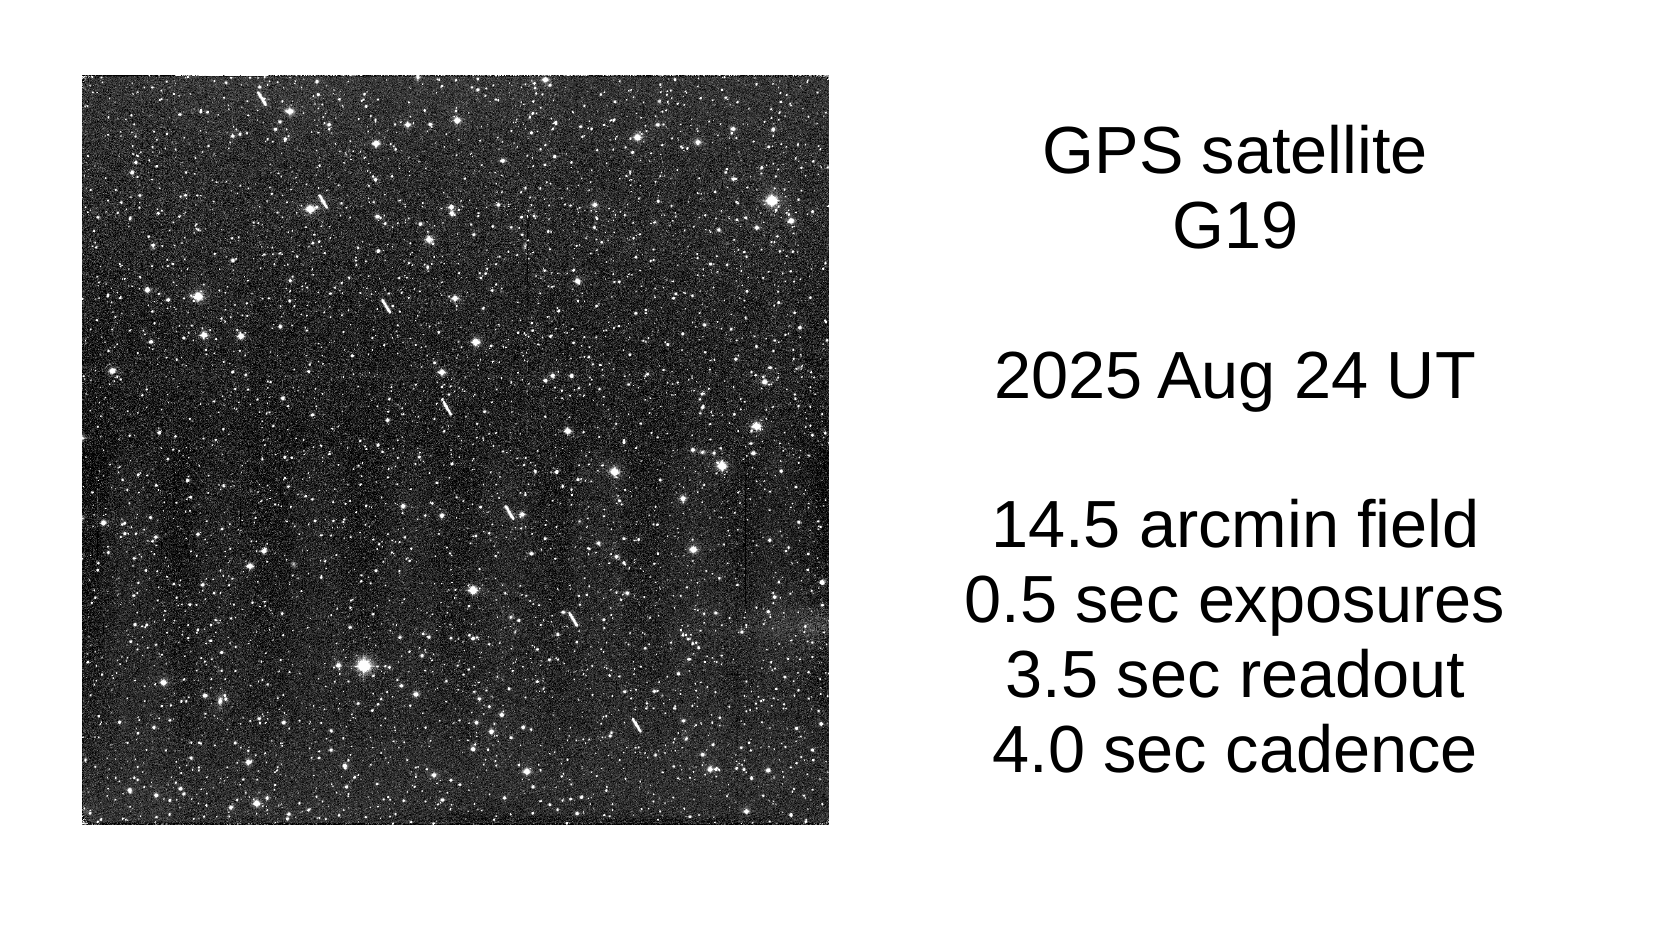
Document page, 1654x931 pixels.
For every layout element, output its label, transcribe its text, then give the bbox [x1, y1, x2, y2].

title GPS satellite G19 2025 Aug 24 UT 14.5 arcmin field 0.5 sec exposures 3.5 sec readout 4.0 sec cadence [900, 75, 1571, 826]
picture [82, 74, 829, 826]
